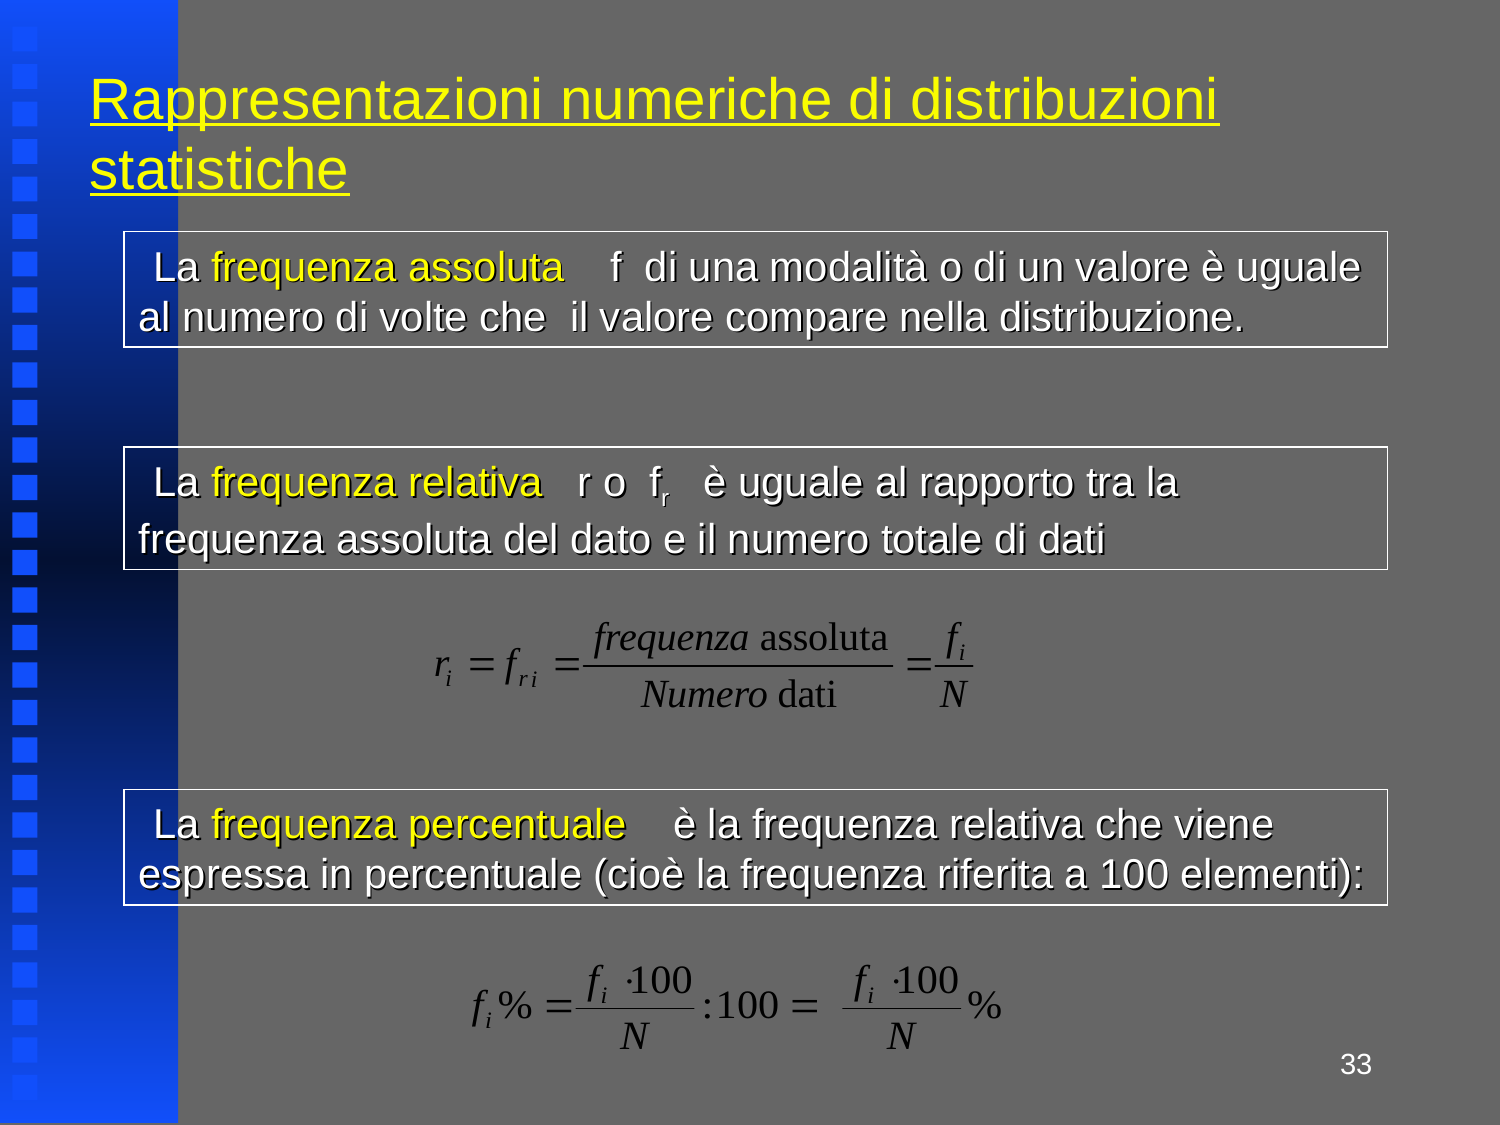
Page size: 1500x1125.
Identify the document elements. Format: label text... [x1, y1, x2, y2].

text_box Rappresentazioni numeriche di distribuzioni statistiche [74, 53, 1388, 209]
text_box La frequenza assoluta f di una modalità o di un valore è uguale al numero di volte che il valore compare nella distribuzione. [123, 231, 1388, 348]
text_box La frequenza percentuale è la frequenza relativa che viene espressa in percentuale (cioè la frequenza riferita a 100 elementi): [123, 789, 1388, 906]
text_box La frequenza relativa r o fr è uguale al rapporto tra la frequenza assoluta del dato e il numero totale di dati [123, 447, 1388, 570]
text_box <numero> [1074, 1025, 1388, 1101]
chart [436, 954, 1010, 1059]
text_box [407, 612, 1010, 717]
